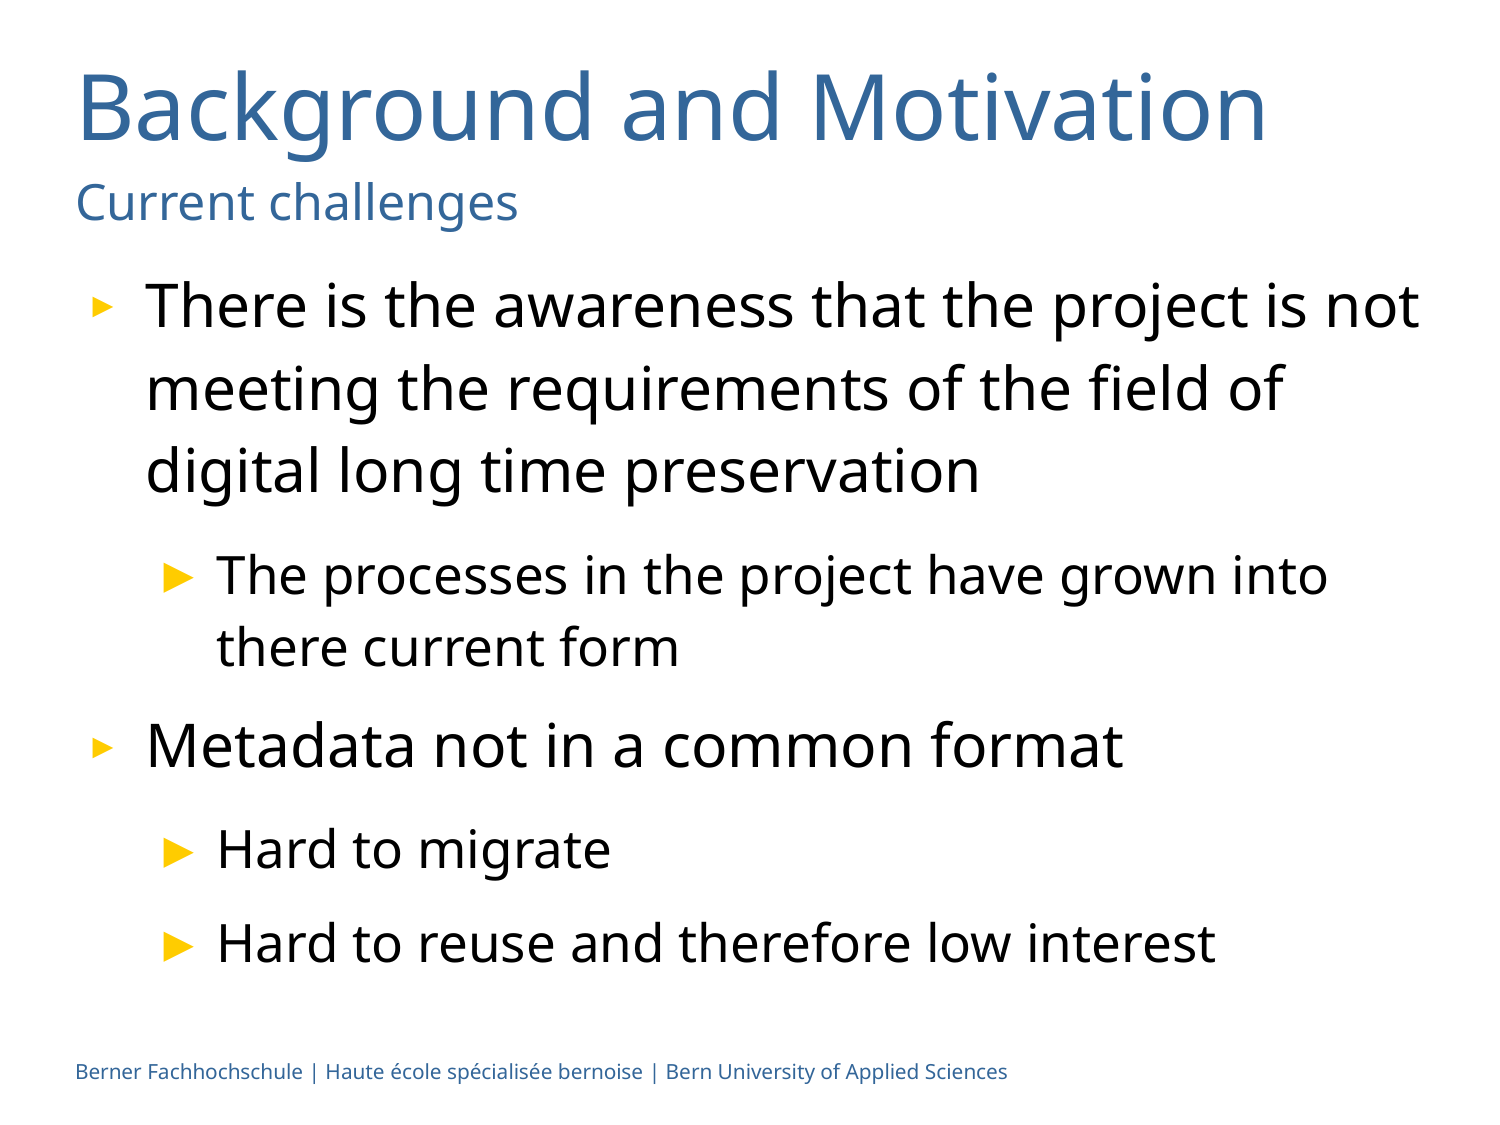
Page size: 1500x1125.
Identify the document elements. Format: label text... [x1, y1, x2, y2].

list There is the awareness that the project is not meeting the requirements of the field of digital long time preservation The processes in the project have grown into there current form Metadata not in a common format Hard to migrate Hard to reuse and therefore low interest [75, 263, 1425, 1057]
title Background and Motivation Current challenges [75, 29, 1425, 248]
